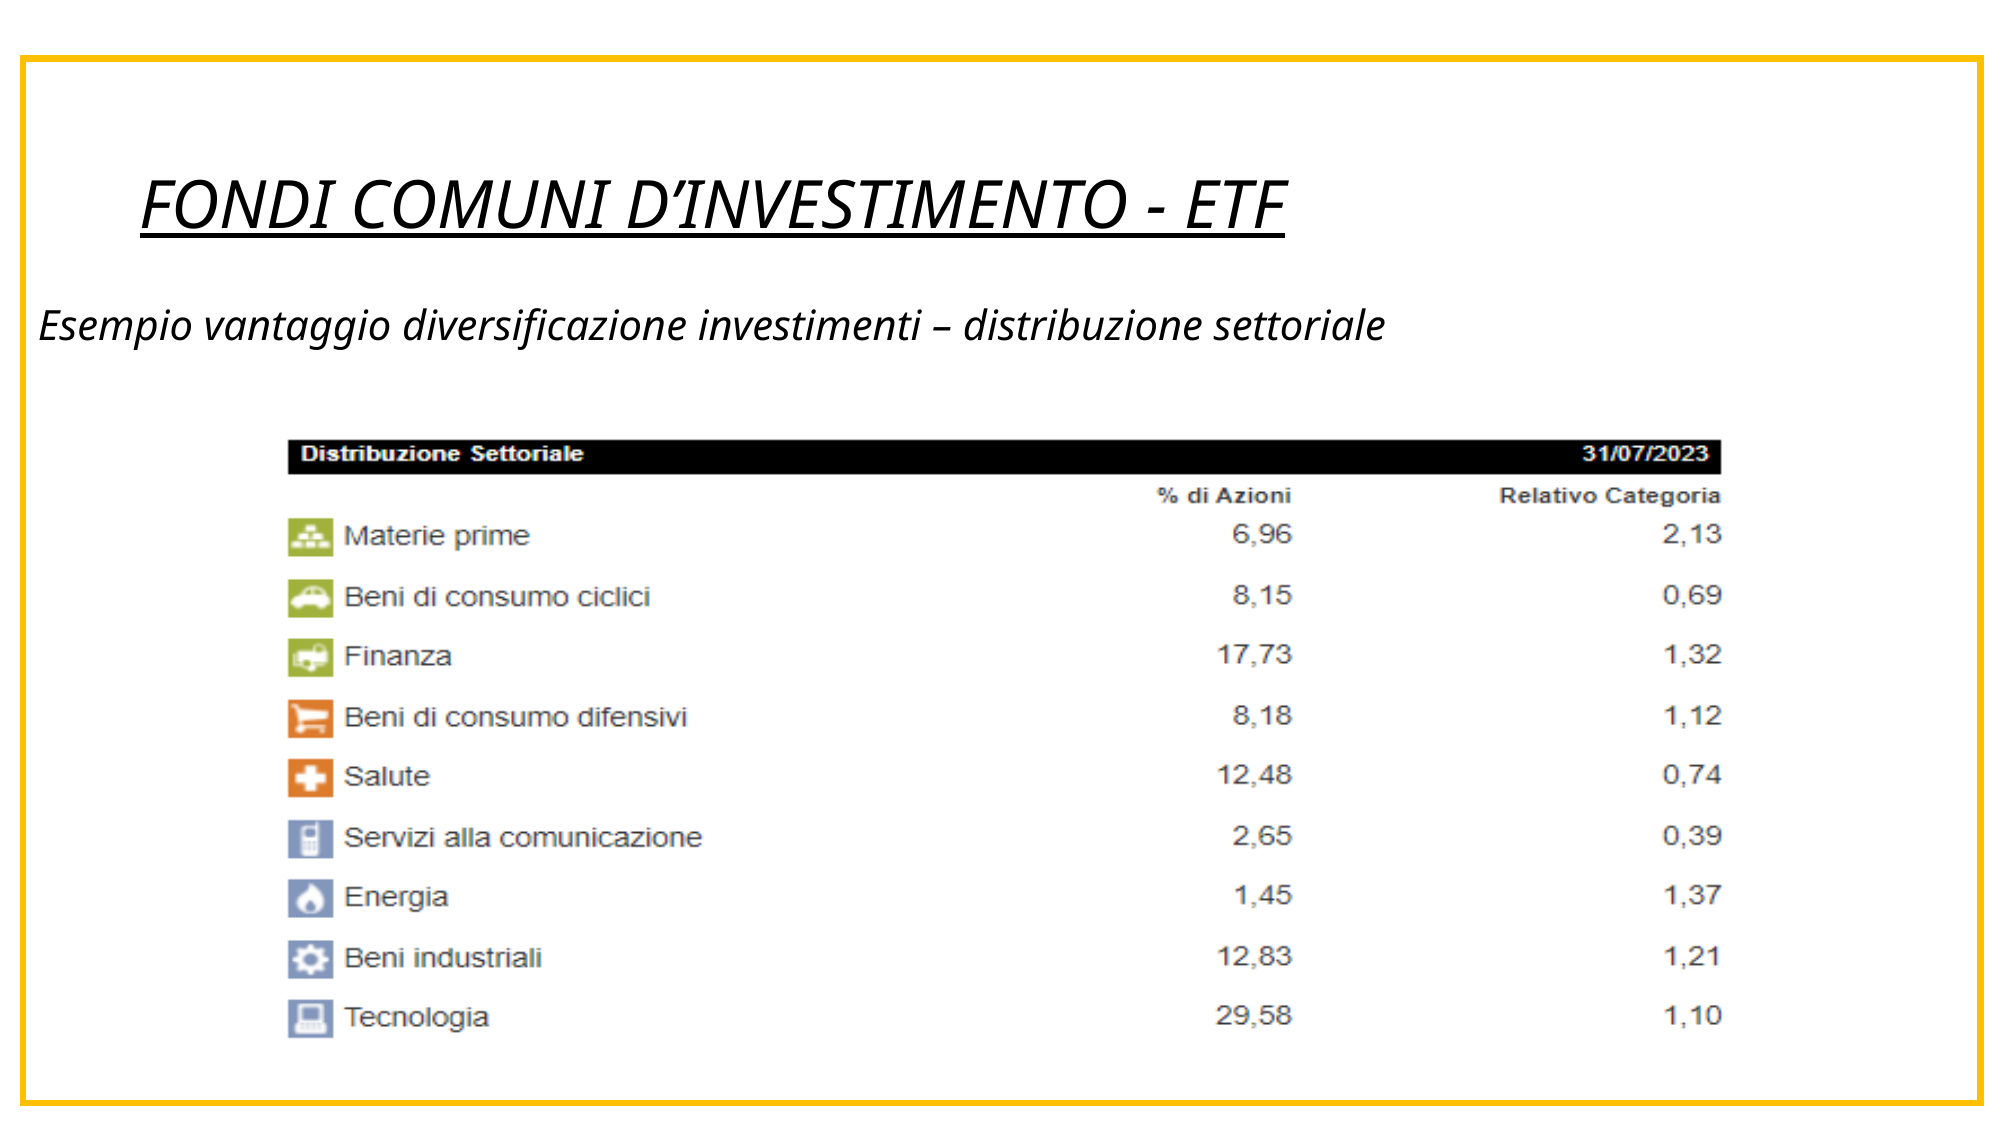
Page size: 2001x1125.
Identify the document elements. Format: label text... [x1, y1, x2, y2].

text_box FONDI COMUNI D’INVESTIMENTO - ETF Esempio vantaggio diversificazione investimenti – distribuzione settoriale [22, 58, 1981, 1103]
picture [273, 427, 1742, 1067]
